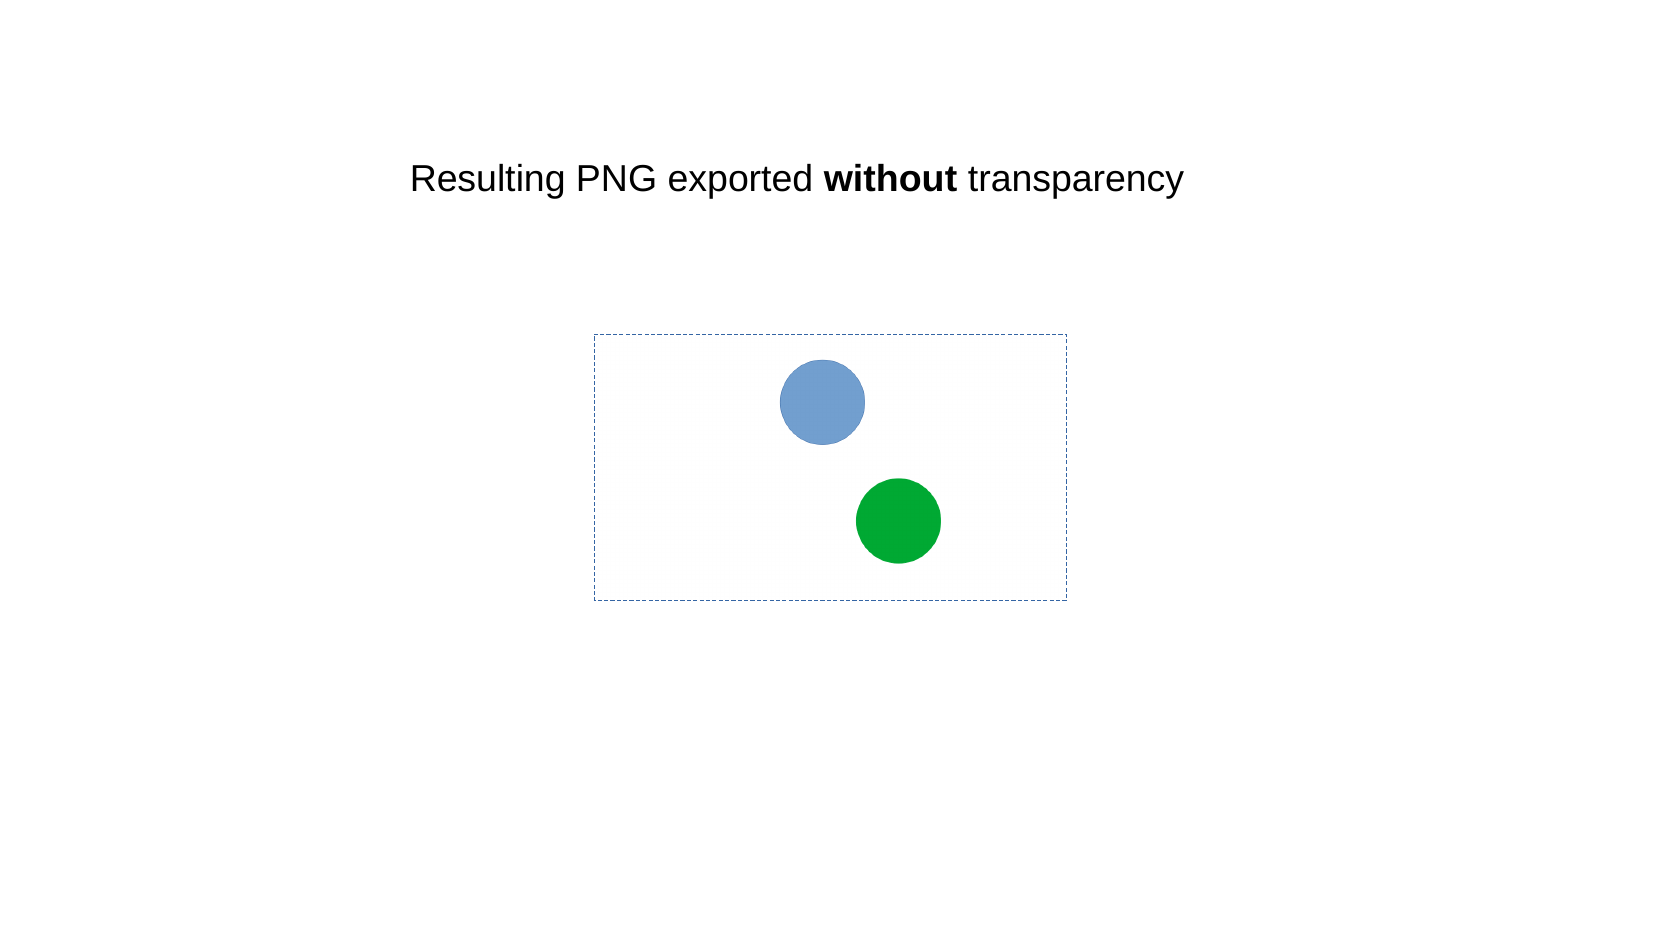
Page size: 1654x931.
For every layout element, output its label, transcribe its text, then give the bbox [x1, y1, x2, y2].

picture [594, 334, 1067, 601]
text_box Resulting PNG exported without transparency [395, 149, 1270, 207]
